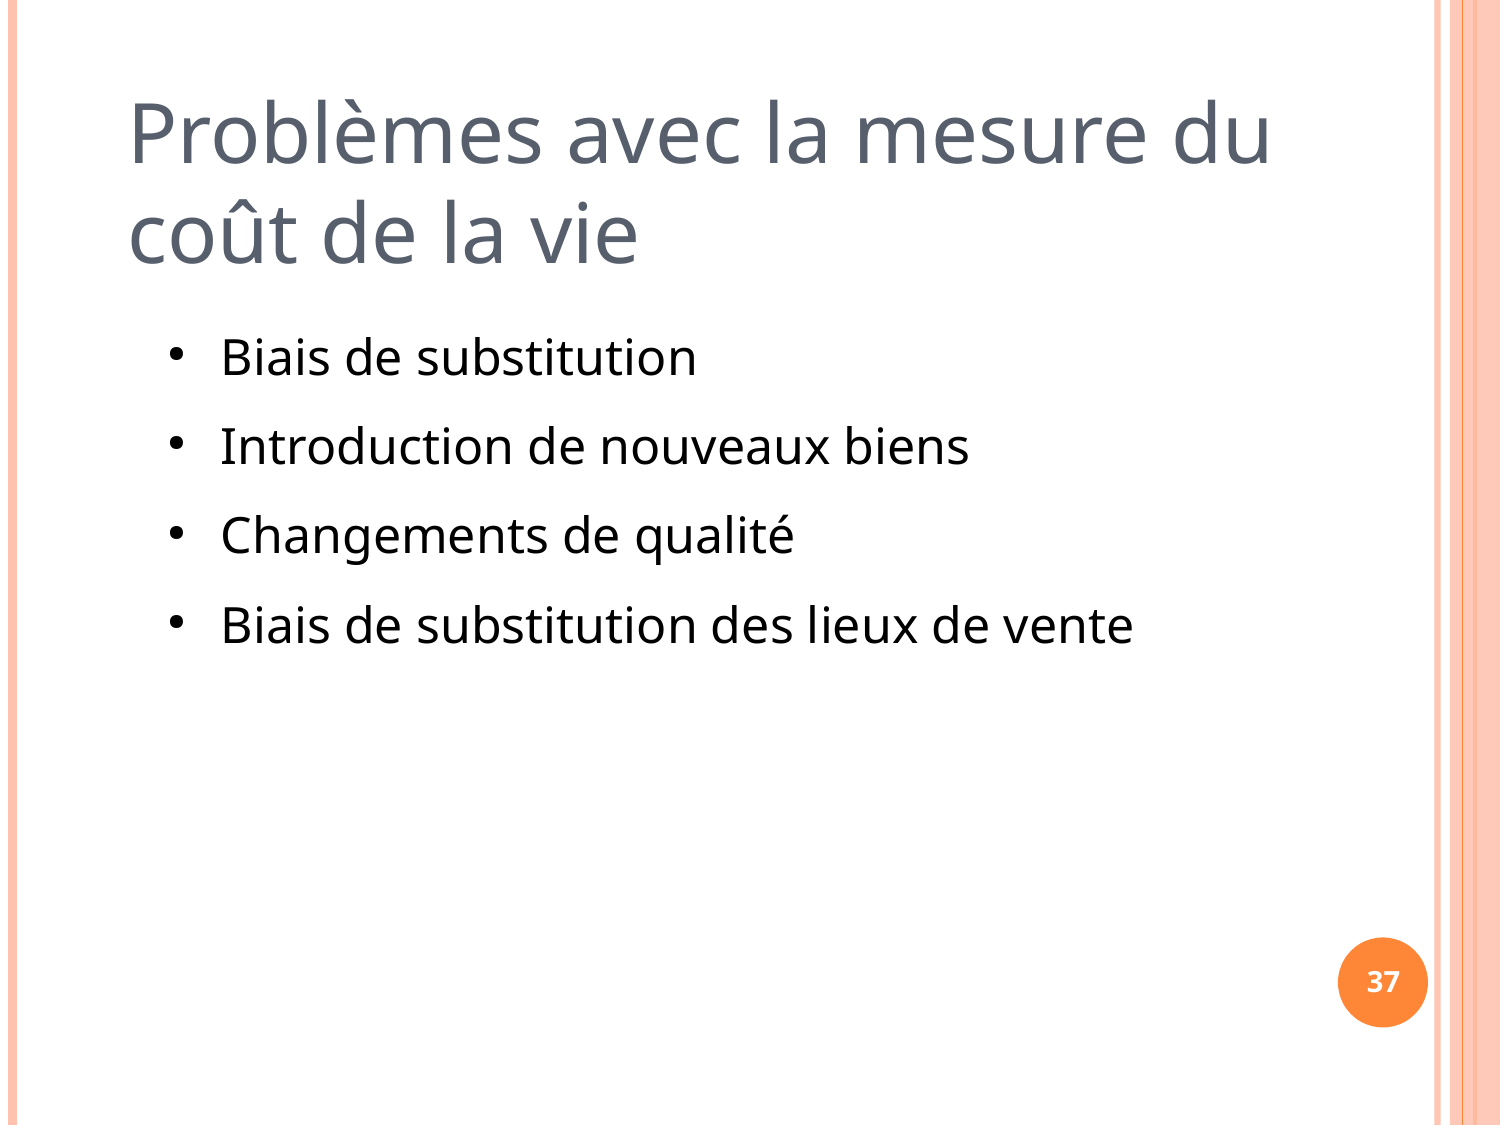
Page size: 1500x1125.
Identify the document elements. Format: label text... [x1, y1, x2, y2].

slide_number <numéro> [1333, 940, 1434, 1027]
title Problèmes avec la mesure du coût de la vie [112, 37, 1350, 288]
list Biais de substitution Introduction de nouveaux biens Changements de qualité Biais de substitution des lieux de vente [150, 324, 1350, 1000]
